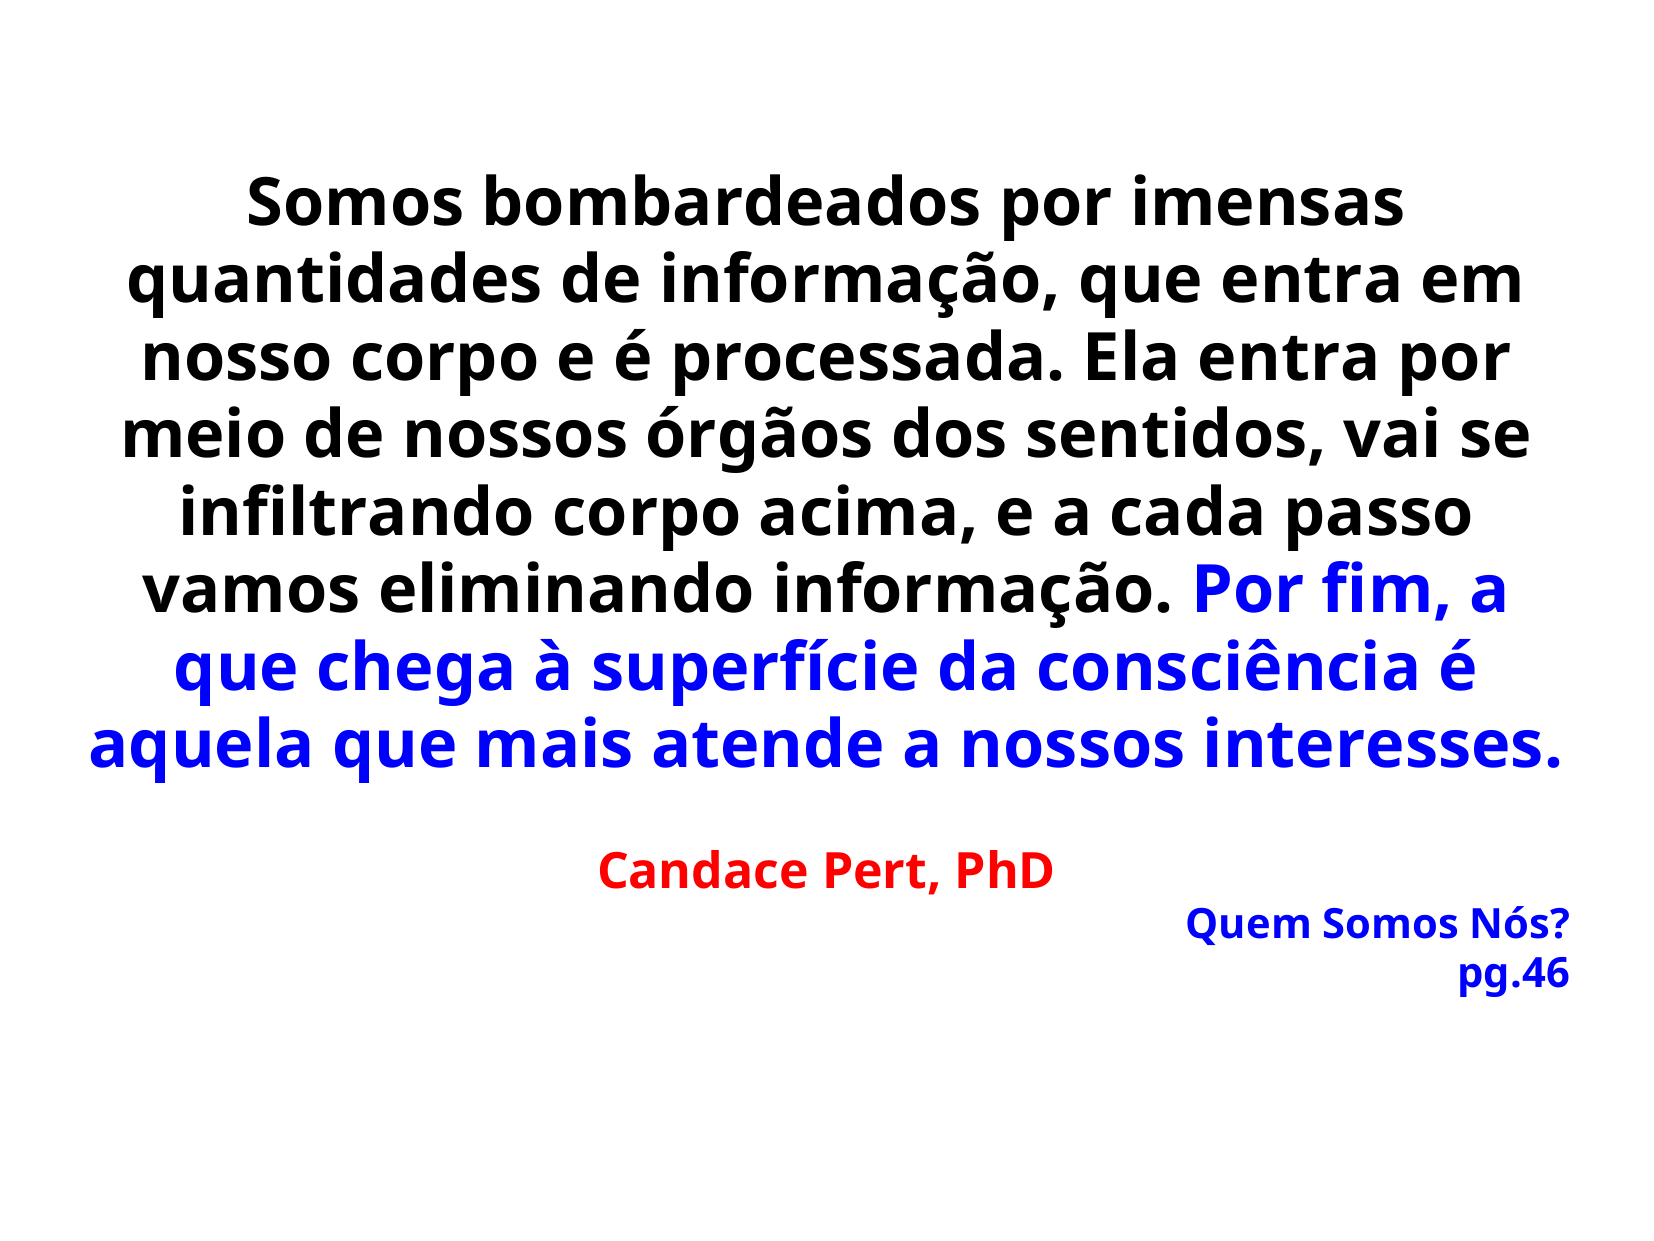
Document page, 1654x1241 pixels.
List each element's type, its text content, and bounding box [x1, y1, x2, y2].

text_box Somos bombardeados por imensas quantidades de informação, que entra em nosso corpo e é processada. Ela entra por meio de nossos órgãos dos sentidos, vai se infiltrando corpo acima, e a cada passo vamos eliminando informação. Por fim, a que chega à superfície da consciência é aquela que mais atende a nossos interesses. Candace Pert, PhD Quem Somos Nós? pg.46 [82, 49, 1571, 1109]
